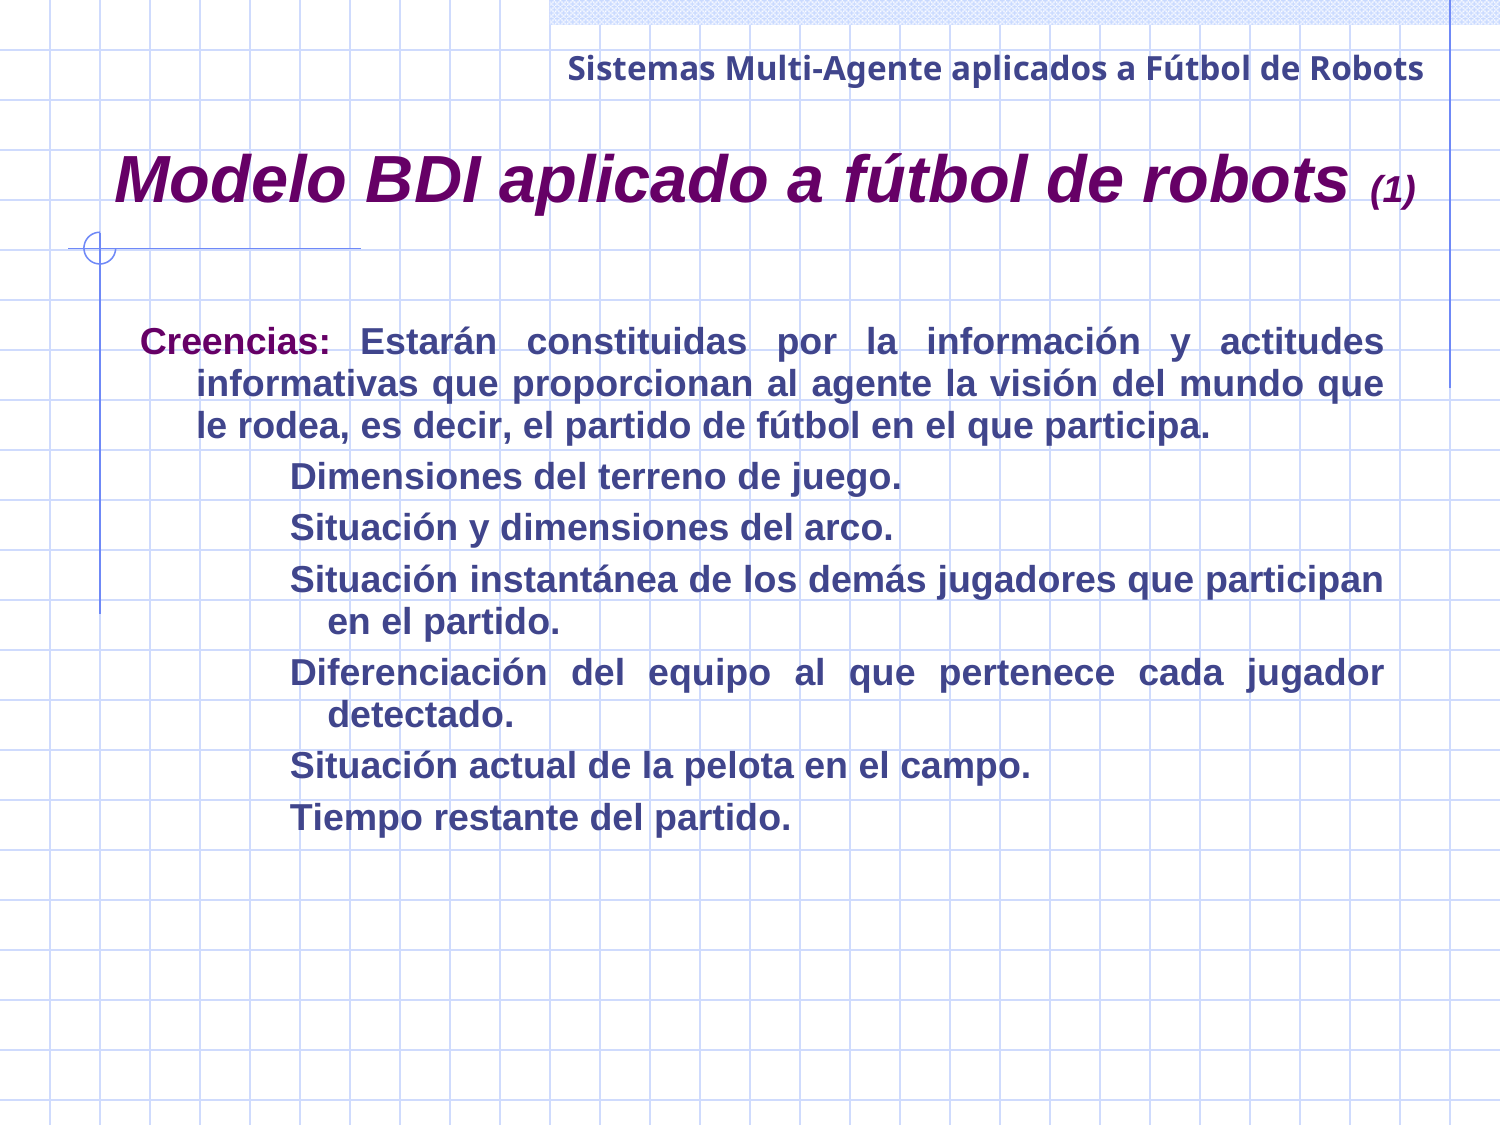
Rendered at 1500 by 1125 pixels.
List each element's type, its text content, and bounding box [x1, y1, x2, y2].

picture [549, 0, 1449, 25]
title Modelo BDI aplicado a fútbol de robots (1) [99, 49, 1500, 225]
picture [1451, 0, 1500, 25]
text_box Sistemas Multi-Agente aplicados a Fútbol de Robots [450, 37, 1441, 99]
text_box Creencias: Estarán constituidas por la información y actitudes informativas que proporcionan al agente la visión del mundo que le rodea, es decir, el partido de fútbol en el que participa. Dimensiones del terreno de juego. Situación y dimensiones del arco. Situación instantánea de los demás jugadores que participan en el partido. Diferenciación del equipo al que pertenece cada jugador detectado. Situación actual de la pelota en el campo. Tiempo restante del partido. [125, 312, 1401, 1051]
